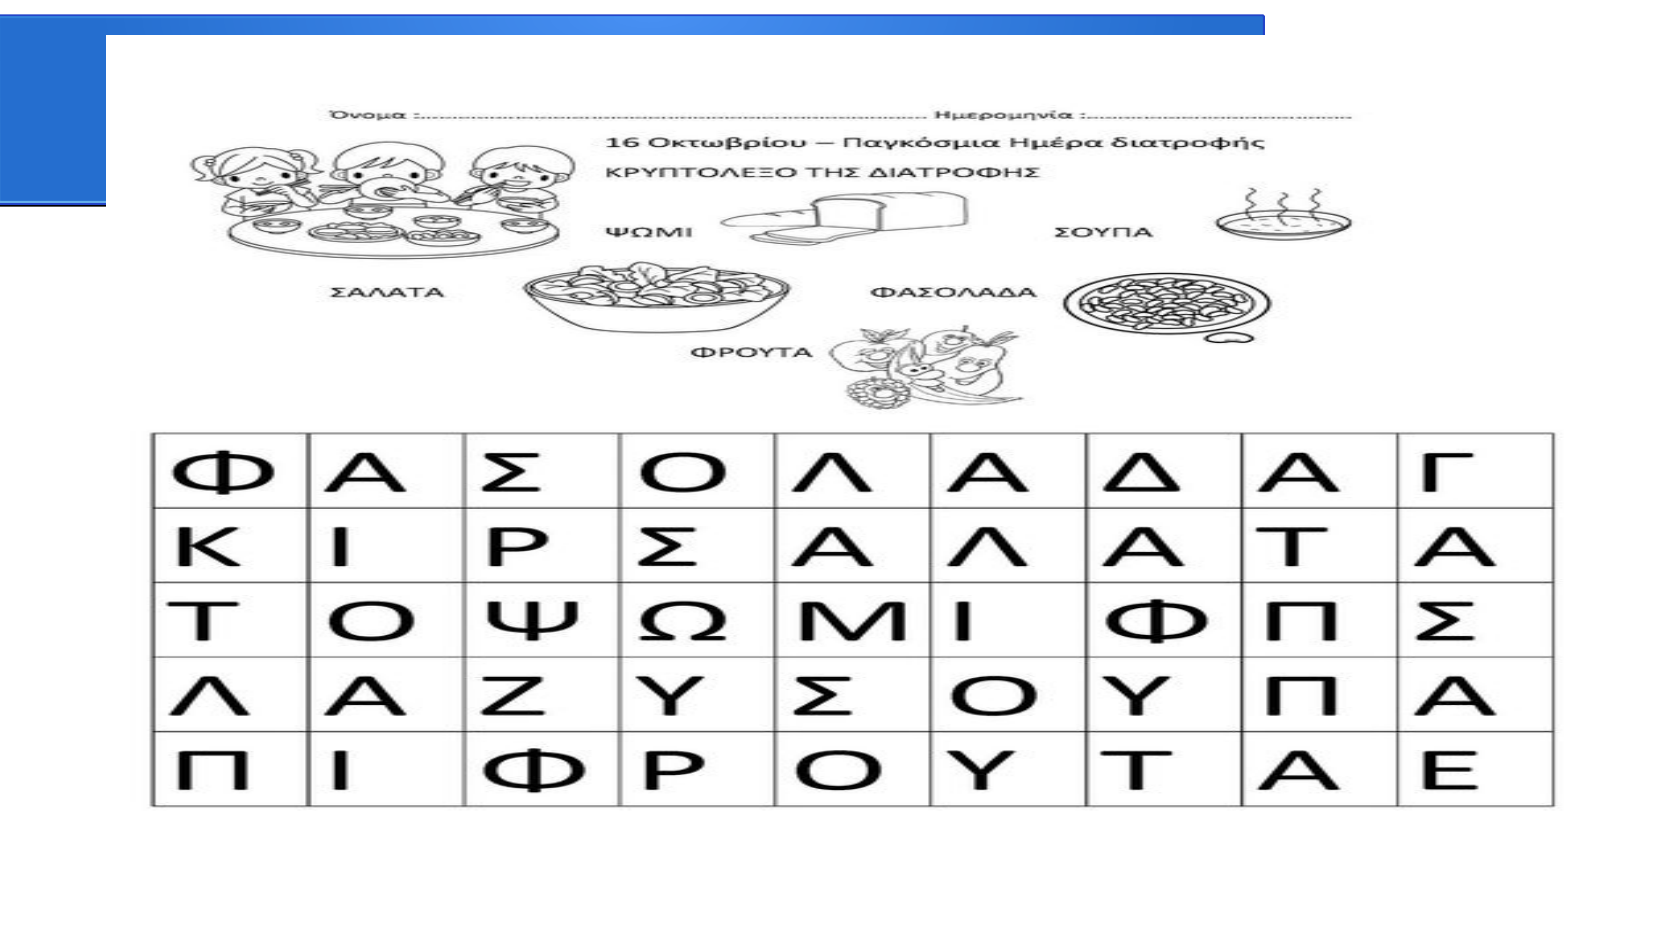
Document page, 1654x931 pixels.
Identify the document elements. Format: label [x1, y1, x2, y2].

picture [106, 35, 1595, 886]
